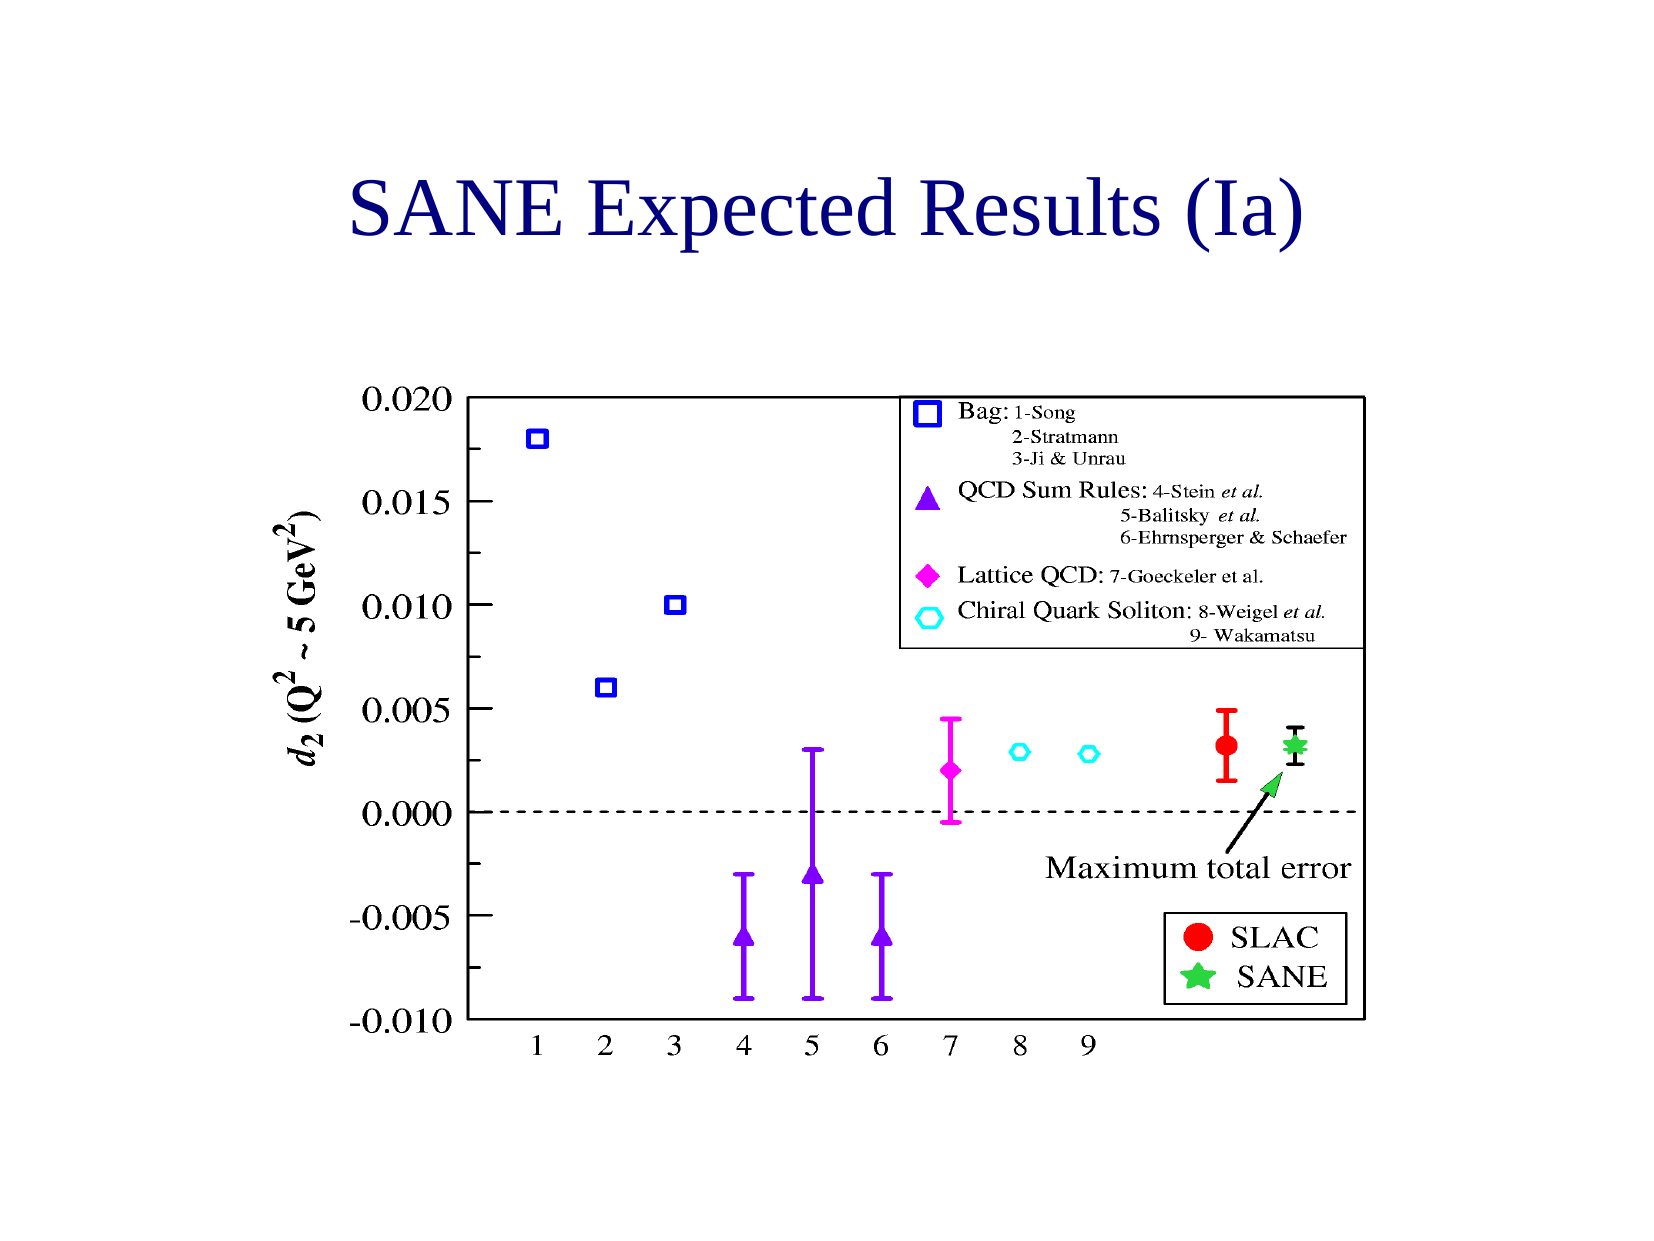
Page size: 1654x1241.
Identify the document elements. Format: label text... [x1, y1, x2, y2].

title SANE Expected Results (Ia) [121, 103, 1533, 311]
picture [263, 374, 1389, 1073]
